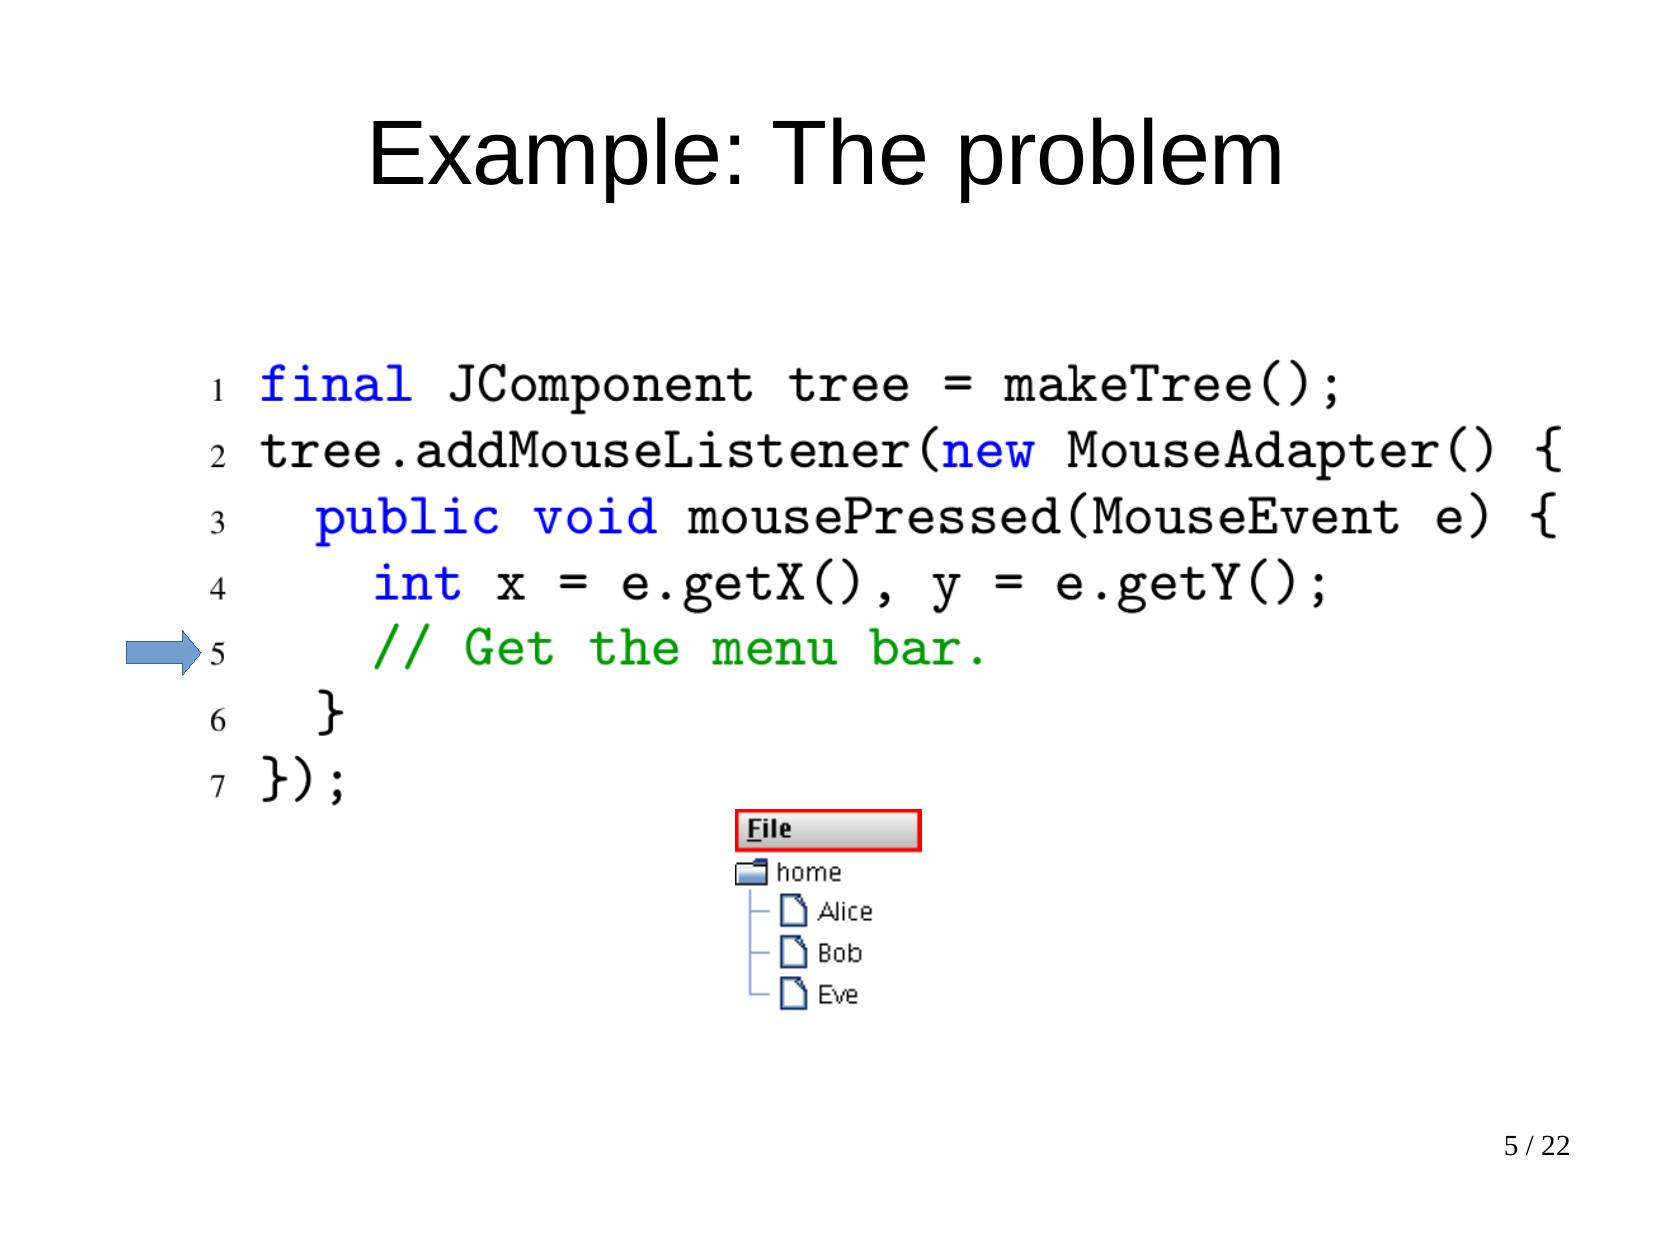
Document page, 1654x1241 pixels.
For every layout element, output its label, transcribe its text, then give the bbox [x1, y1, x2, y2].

picture [735, 809, 922, 1111]
text_box [126, 630, 202, 676]
picture [210, 359, 1561, 806]
title Example: The problem [82, 49, 1571, 257]
